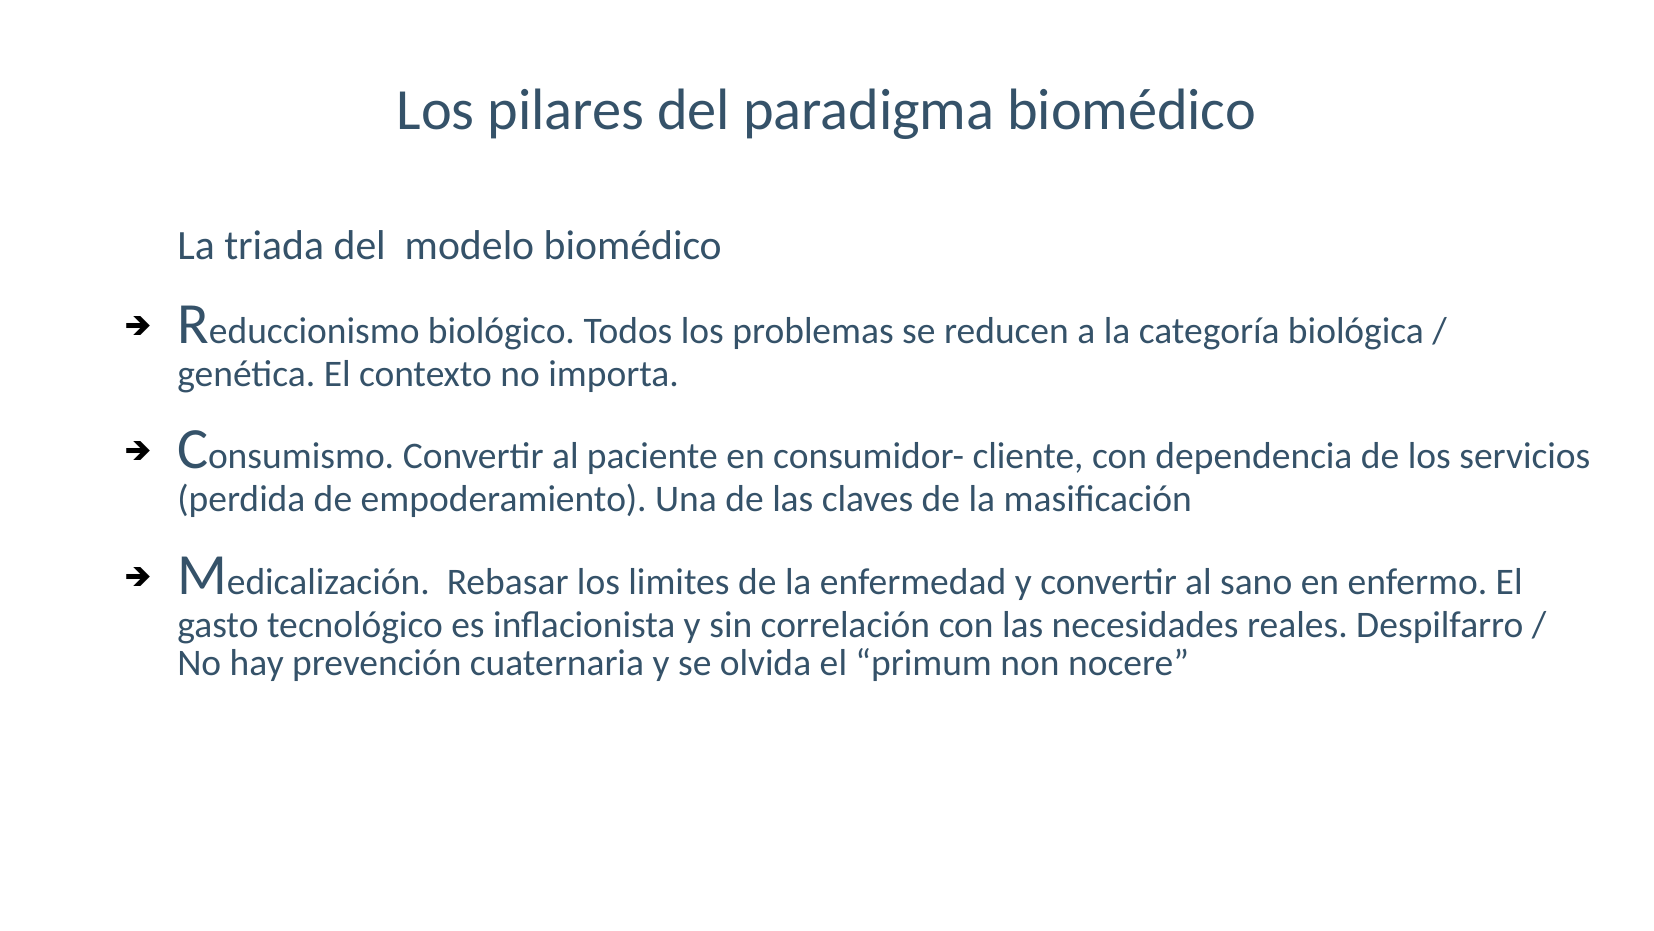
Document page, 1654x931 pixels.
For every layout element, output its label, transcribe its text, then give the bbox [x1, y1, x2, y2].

list La triada del modelo biomédico Reduccionismo biológico. Todos los problemas se reducen a la categoría biológica / genética. El contexto no importa. Consumismo. Convertir al paciente en consumidor- cliente, con dependencia de los servicios (perdida de empoderamiento). Una de las claves de la masificación Medicalización. Rebasar los limites de la enfermedad y convertir al sano en enfermo. El gasto tecnológico es inflacionista y sin correlación con las necesidades reales. Despilfarro / No hay prevención cuaternaria y se olvida el “primum non nocere” [106, 228, 1595, 768]
title Los pilares del paradigma biomédico [82, 37, 1571, 193]
